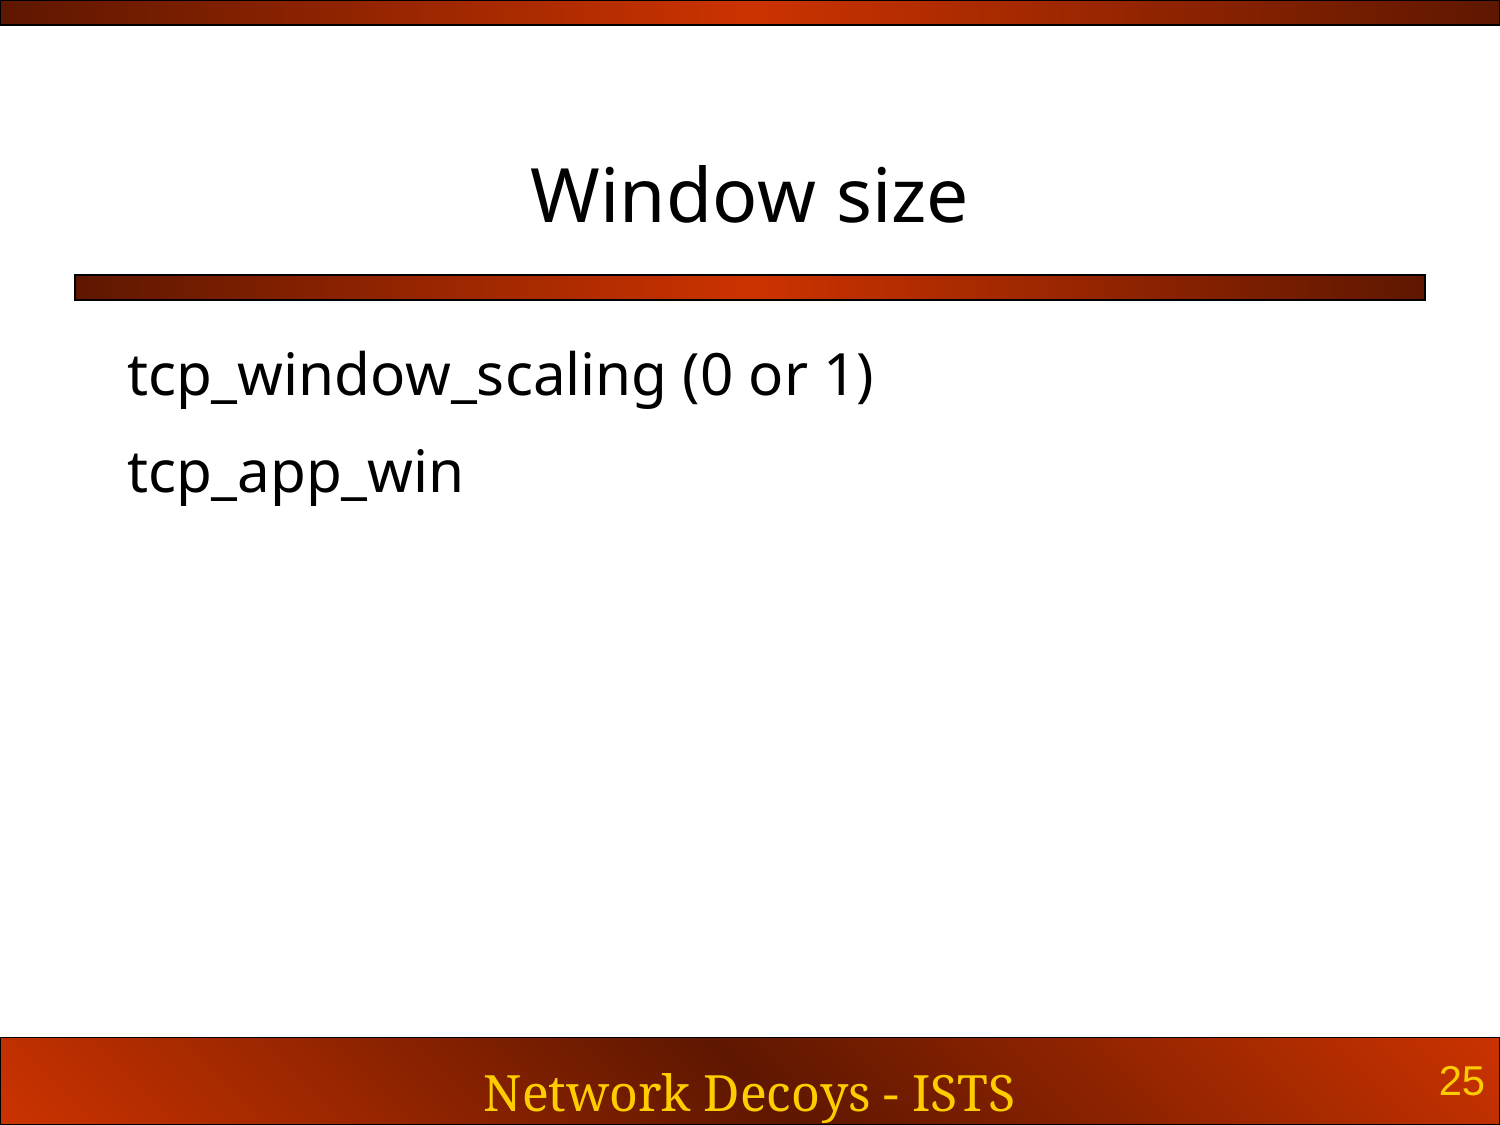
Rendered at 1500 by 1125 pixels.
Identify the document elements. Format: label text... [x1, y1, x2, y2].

title Window size [112, 99, 1388, 288]
list tcp_window_scaling (0 or 1) tcp_app_win [112, 324, 1388, 1001]
